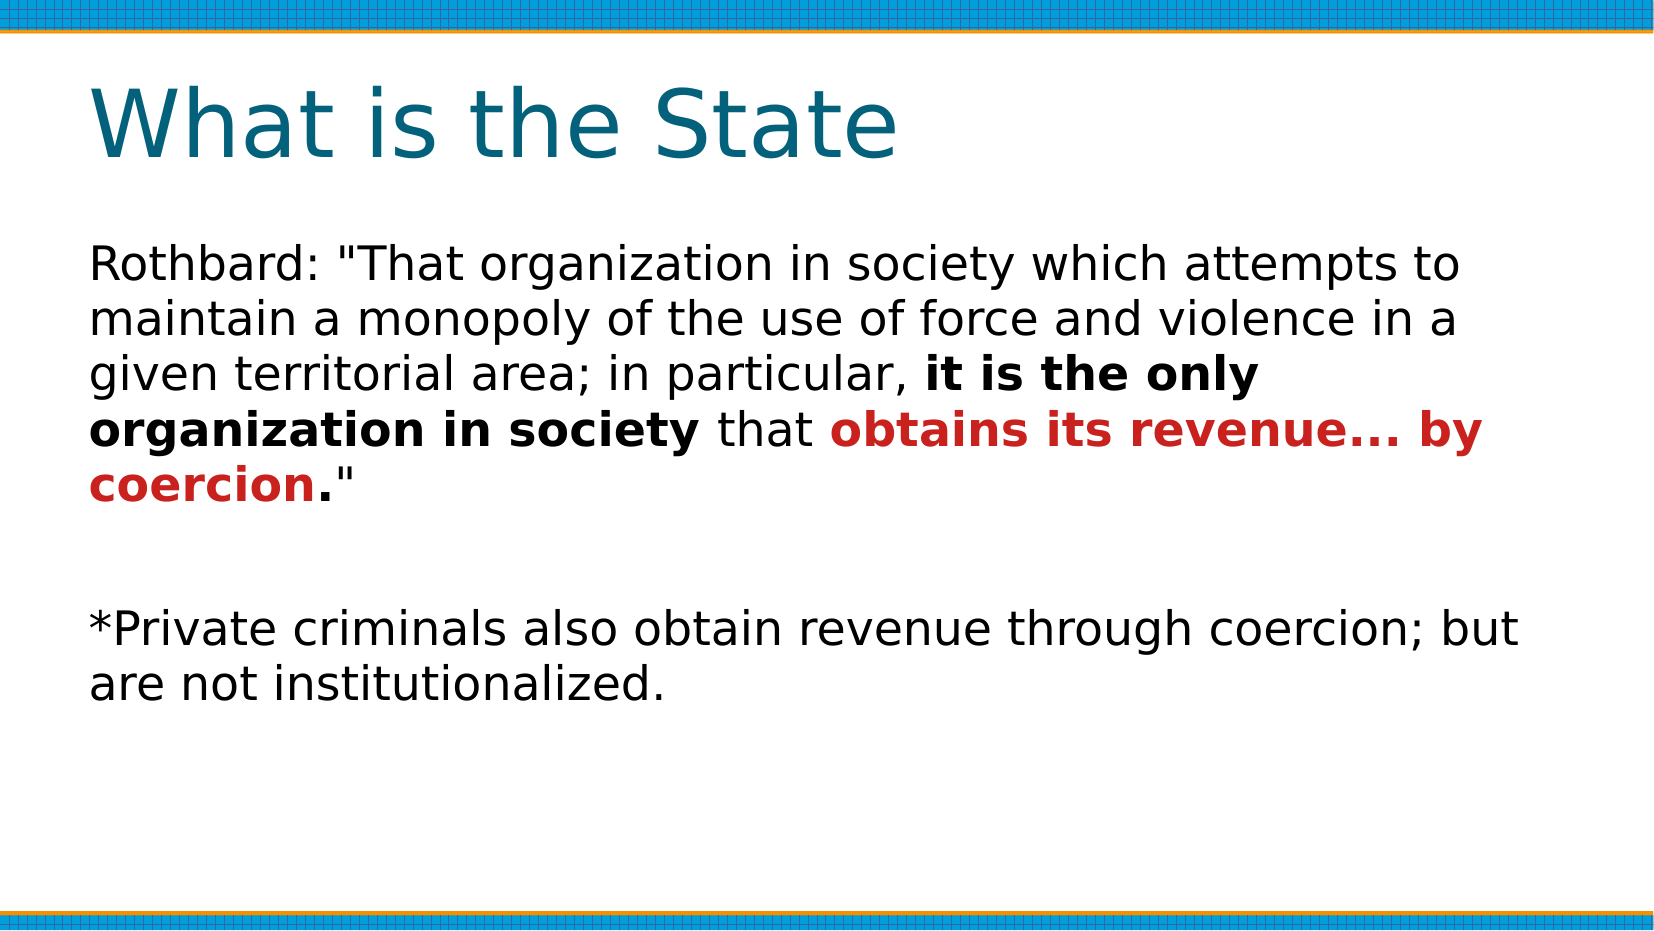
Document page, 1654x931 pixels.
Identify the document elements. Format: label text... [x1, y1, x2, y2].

title What is the State [88, 44, 1565, 207]
list Rothbard: "That organization in society which attempts to maintain a monopoly of the use of force and violence in a given territorial area; in particular, it is the only organization in society that obtains its revenue... by coercion." *Private criminals also obtain revenue through coercion; but are not institutionalized. [88, 236, 1565, 713]
